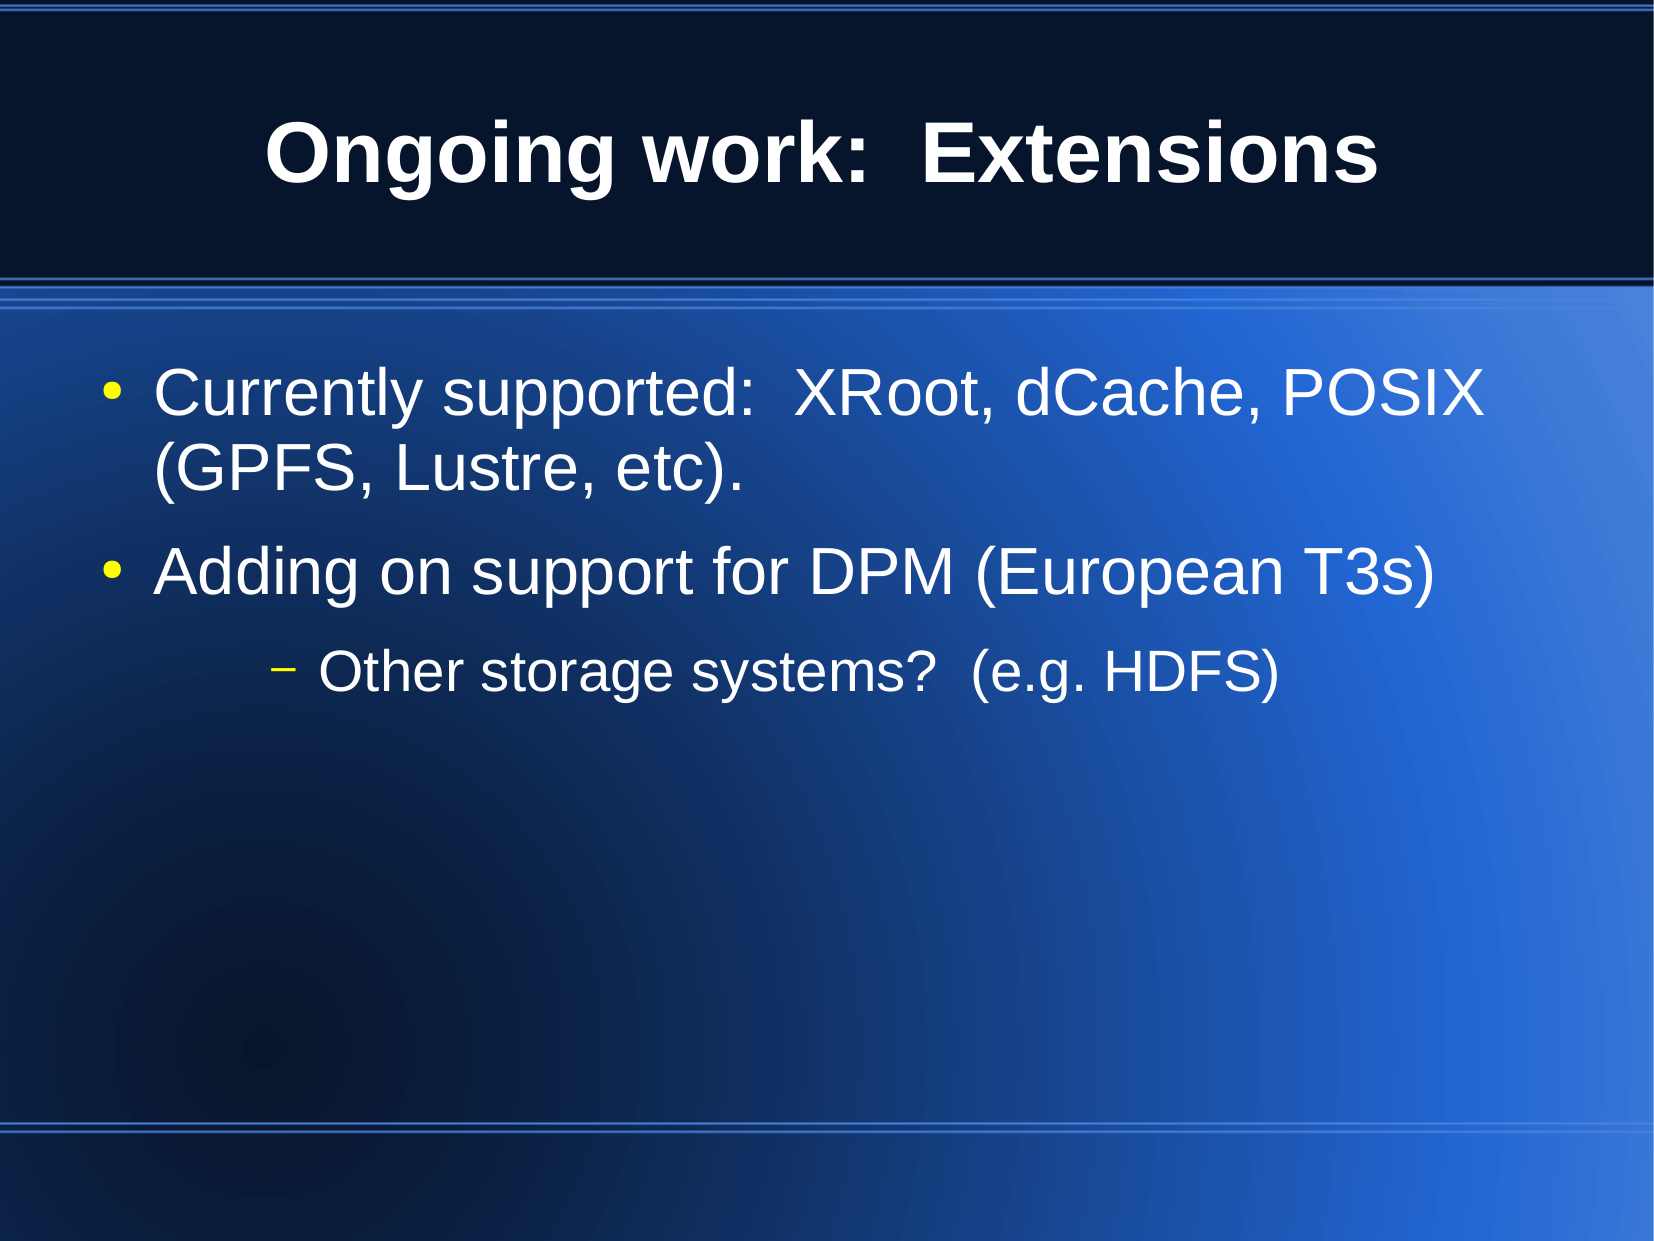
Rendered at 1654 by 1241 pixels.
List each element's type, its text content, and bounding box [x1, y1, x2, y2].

list Currently supported: XRoot, dCache, POSIX (GPFS, Lustre, etc). Adding on support for DPM (European T3s) Other storage systems? (e.g. HDFS) [82, 355, 1571, 1058]
picture [0, 0, 1654, 1241]
title Ongoing work: Extensions [82, 49, 1571, 257]
